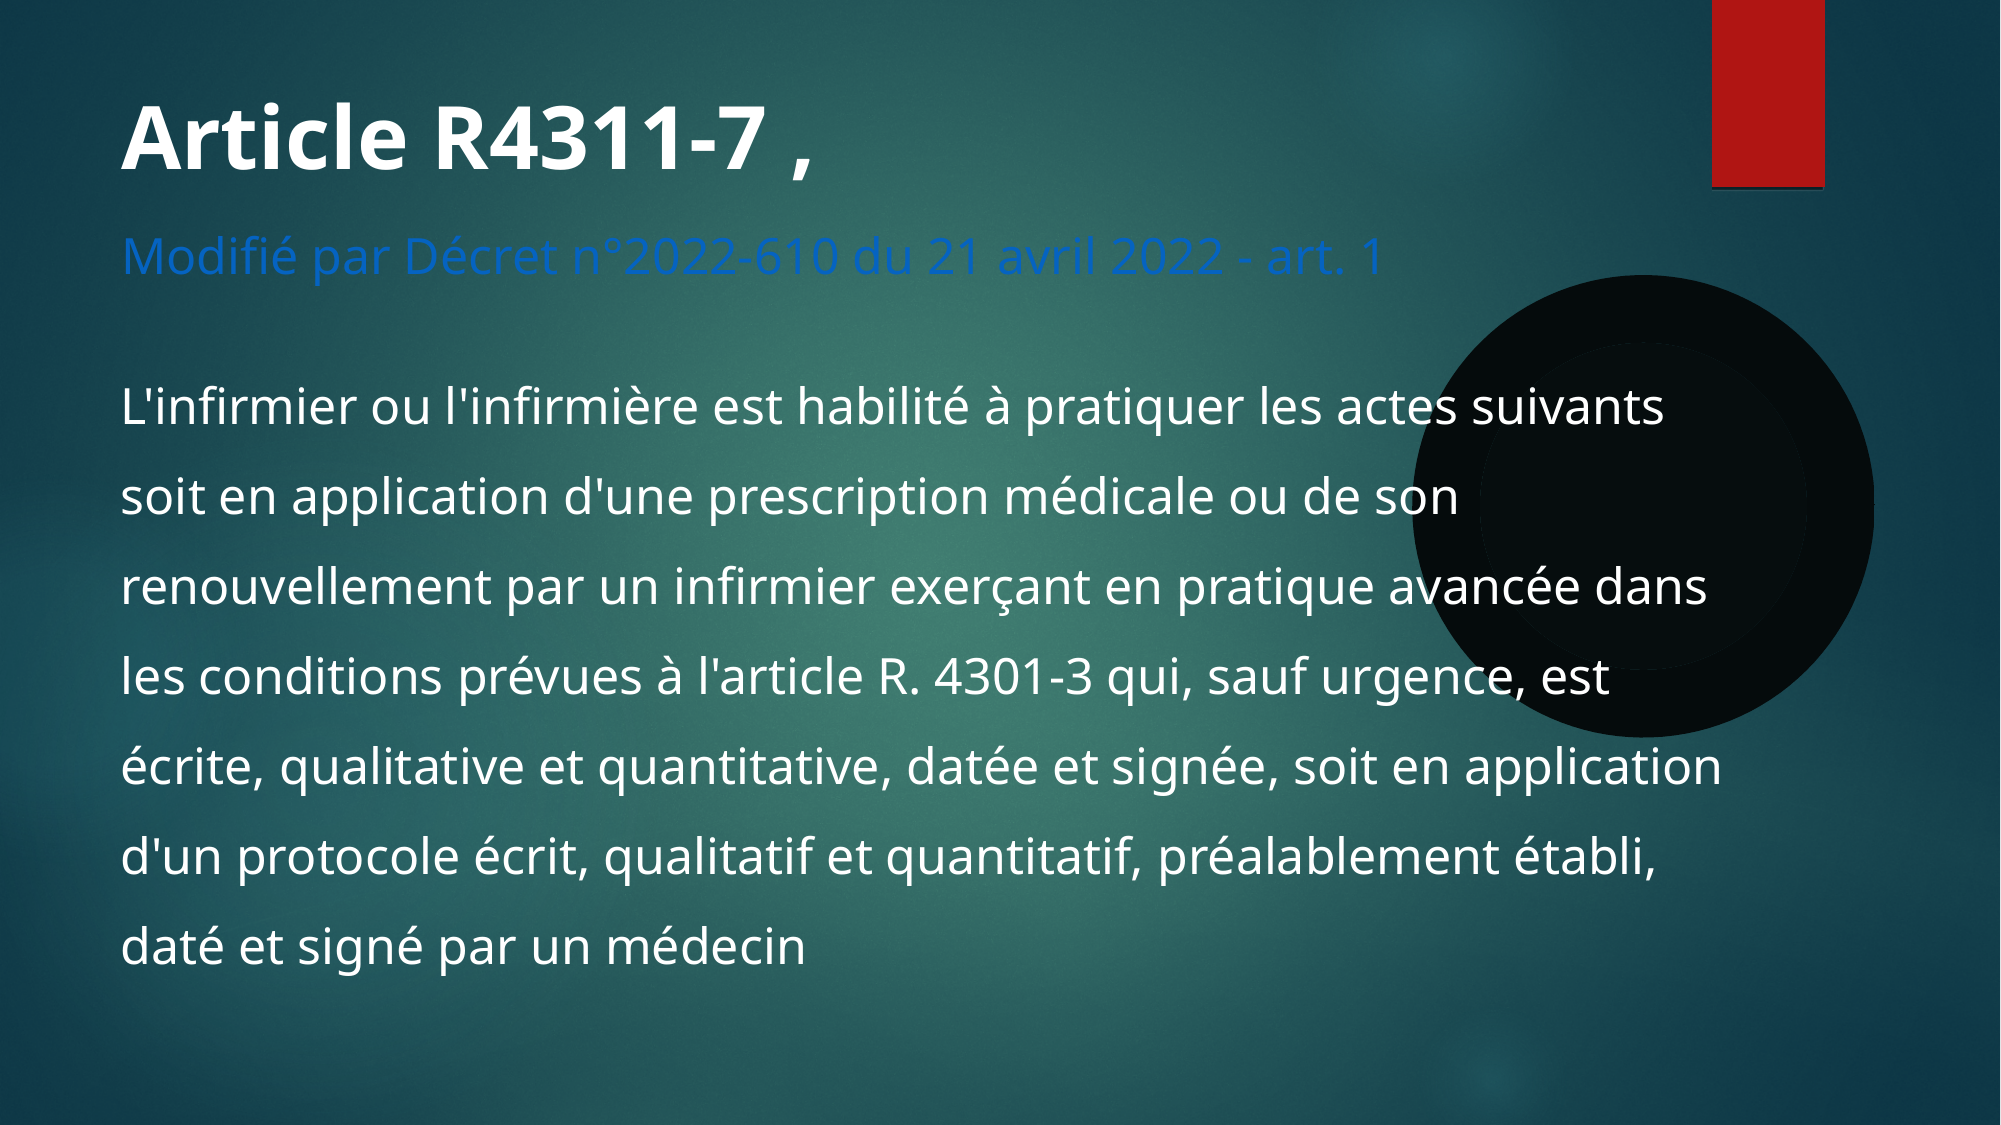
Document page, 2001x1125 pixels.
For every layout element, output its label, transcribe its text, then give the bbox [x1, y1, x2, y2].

title Article R4311-7 , Modifié par Décret n°2022-610 du 21 avril 2022 - art. 1 [106, 74, 1649, 305]
list L'infirmier ou l'infirmière est habilité à pratiquer les actes suivants soit en application d'une prescription médicale ou de son renouvellement par un infirmier exerçant en pratique avancée dans les conditions prévues à l'article R. 4301-3 qui, sauf urgence, est écrite, qualitative et quantitative, datée et signée, soit en application d'un protocole écrit, qualitatif et quantitatif, préalablement établi, daté et signé par un médecin [105, 336, 1747, 1026]
